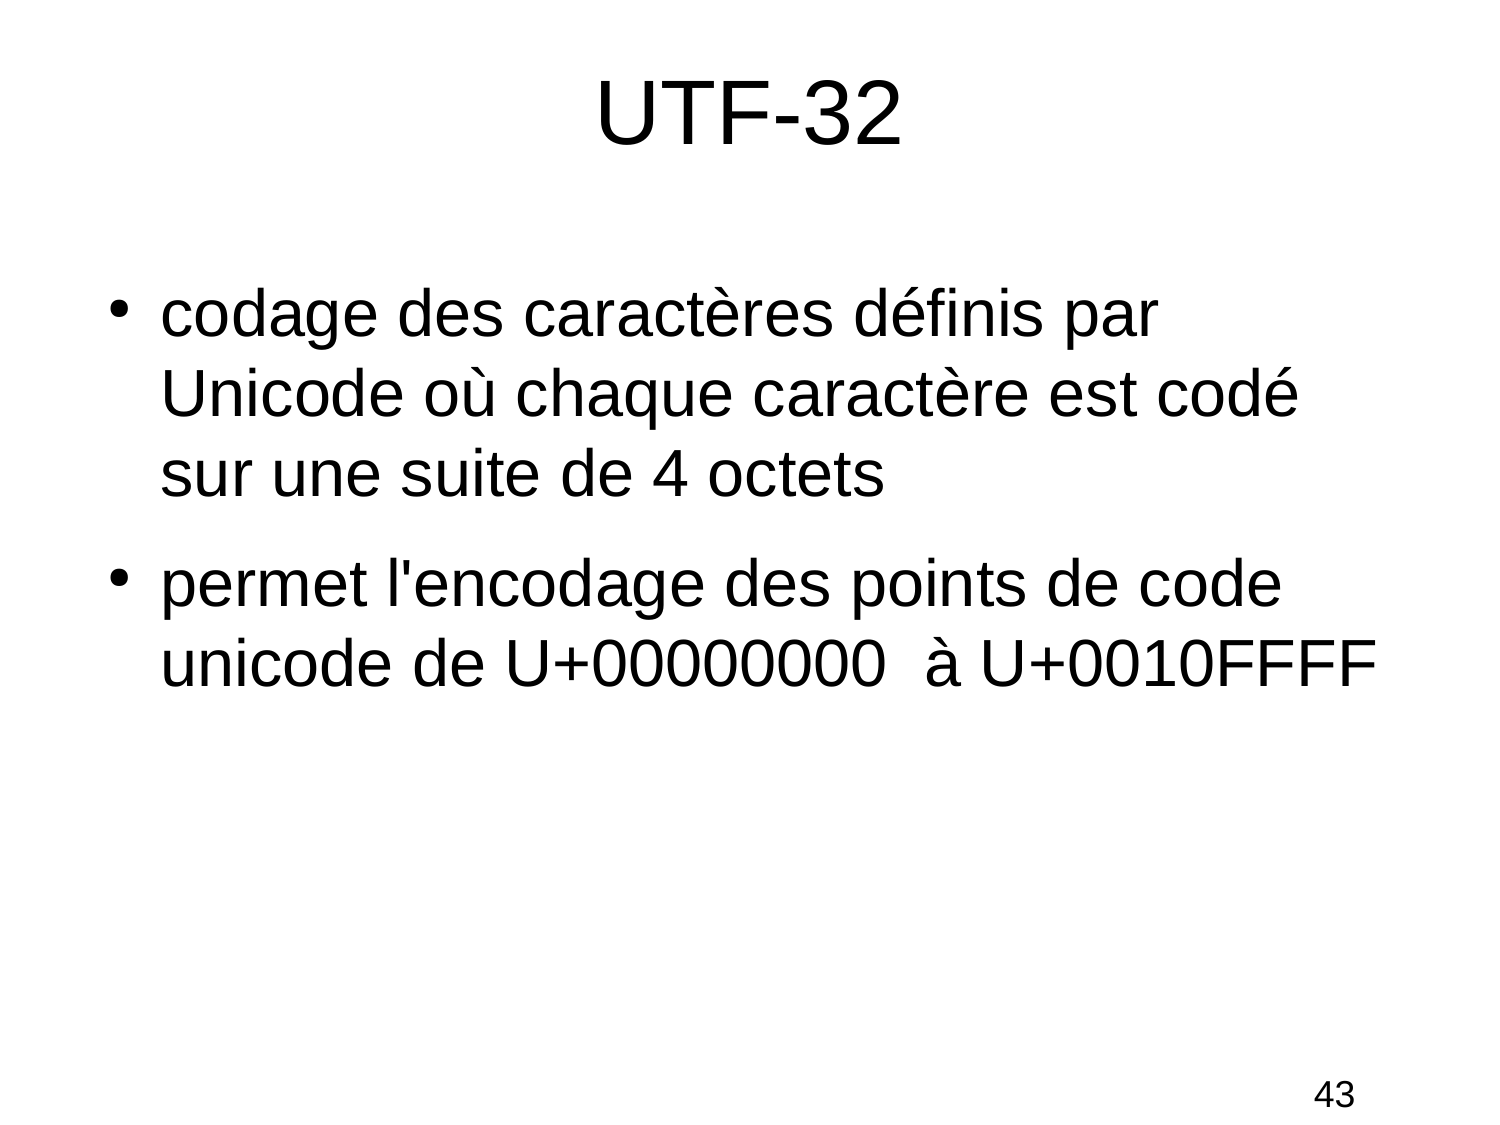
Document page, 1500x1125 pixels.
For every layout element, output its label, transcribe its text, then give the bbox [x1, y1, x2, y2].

list codage des caractères définis par Unicode où chaque caractère est codé sur une suite de 4 octets permet l'encodage des points de code unicode de U+00000000 à U+0010FFFF [75, 262, 1425, 1005]
title UTF-32 [75, 45, 1425, 233]
